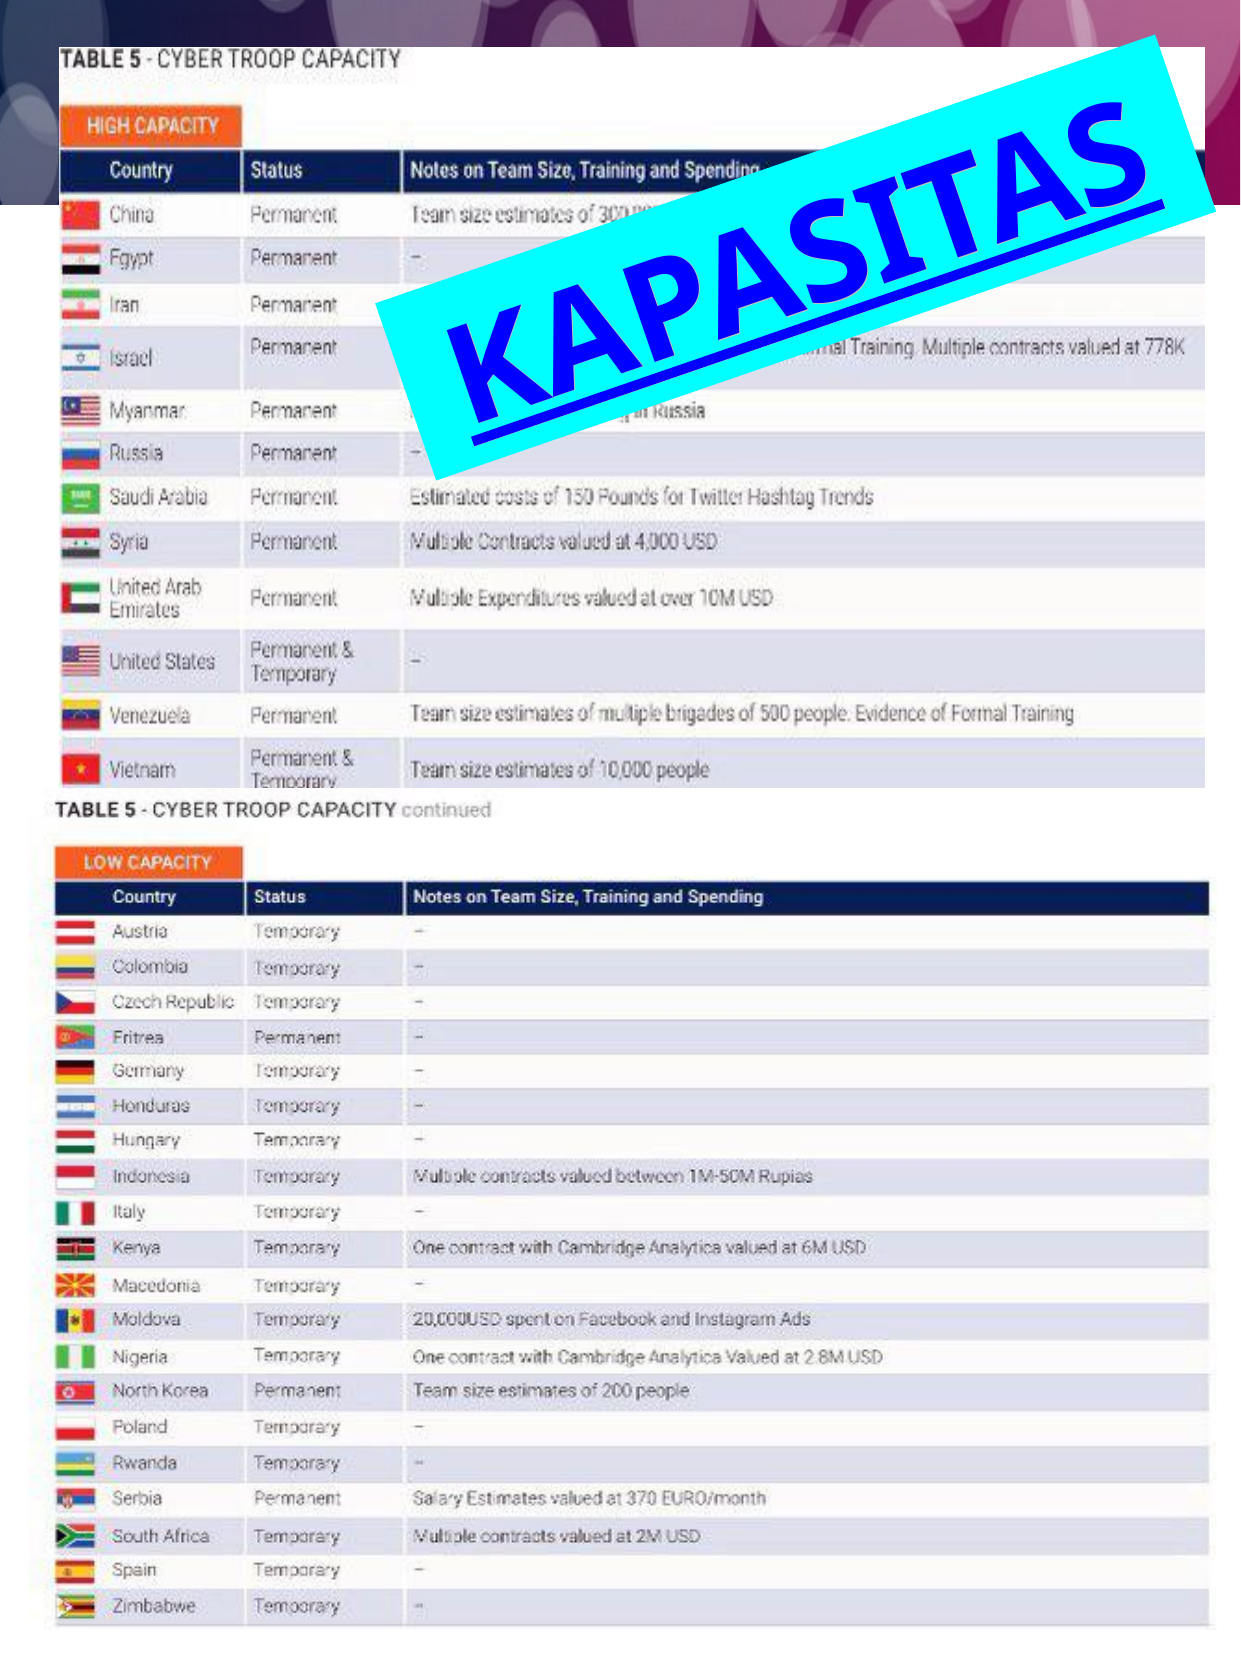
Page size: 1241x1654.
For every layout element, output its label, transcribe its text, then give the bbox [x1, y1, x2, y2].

picture [0, 0, 1241, 1630]
title KAPASITAS [377, 42, 1214, 473]
